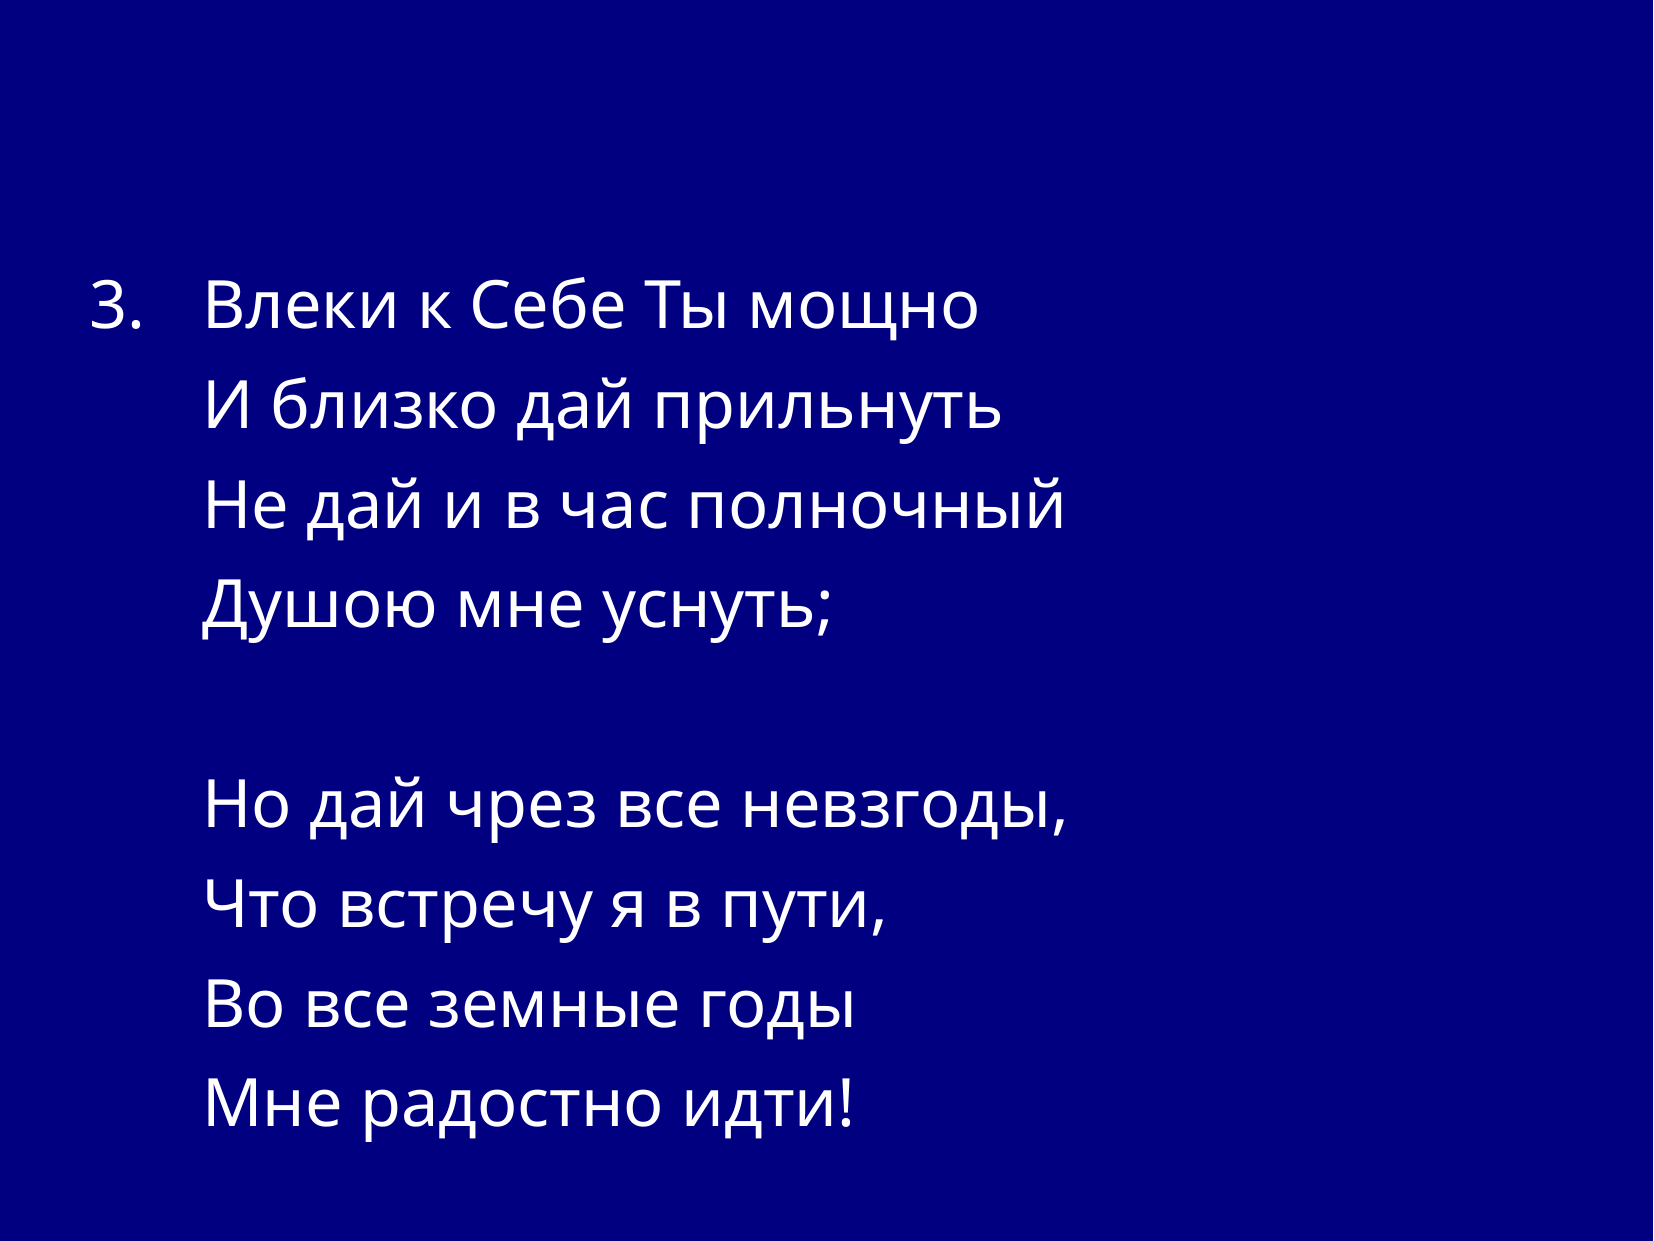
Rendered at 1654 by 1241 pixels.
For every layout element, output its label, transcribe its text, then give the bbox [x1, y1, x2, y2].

text_box 3. Влеки к Себе Ты мощно И близко дай прильнуть Не дай и в час полночный Душою мне уснуть; Но дай чрез все невзгоды, Что встречу я в пути, Во все земные годы Мне радостно идти! [75, 150, 1576, 1163]
